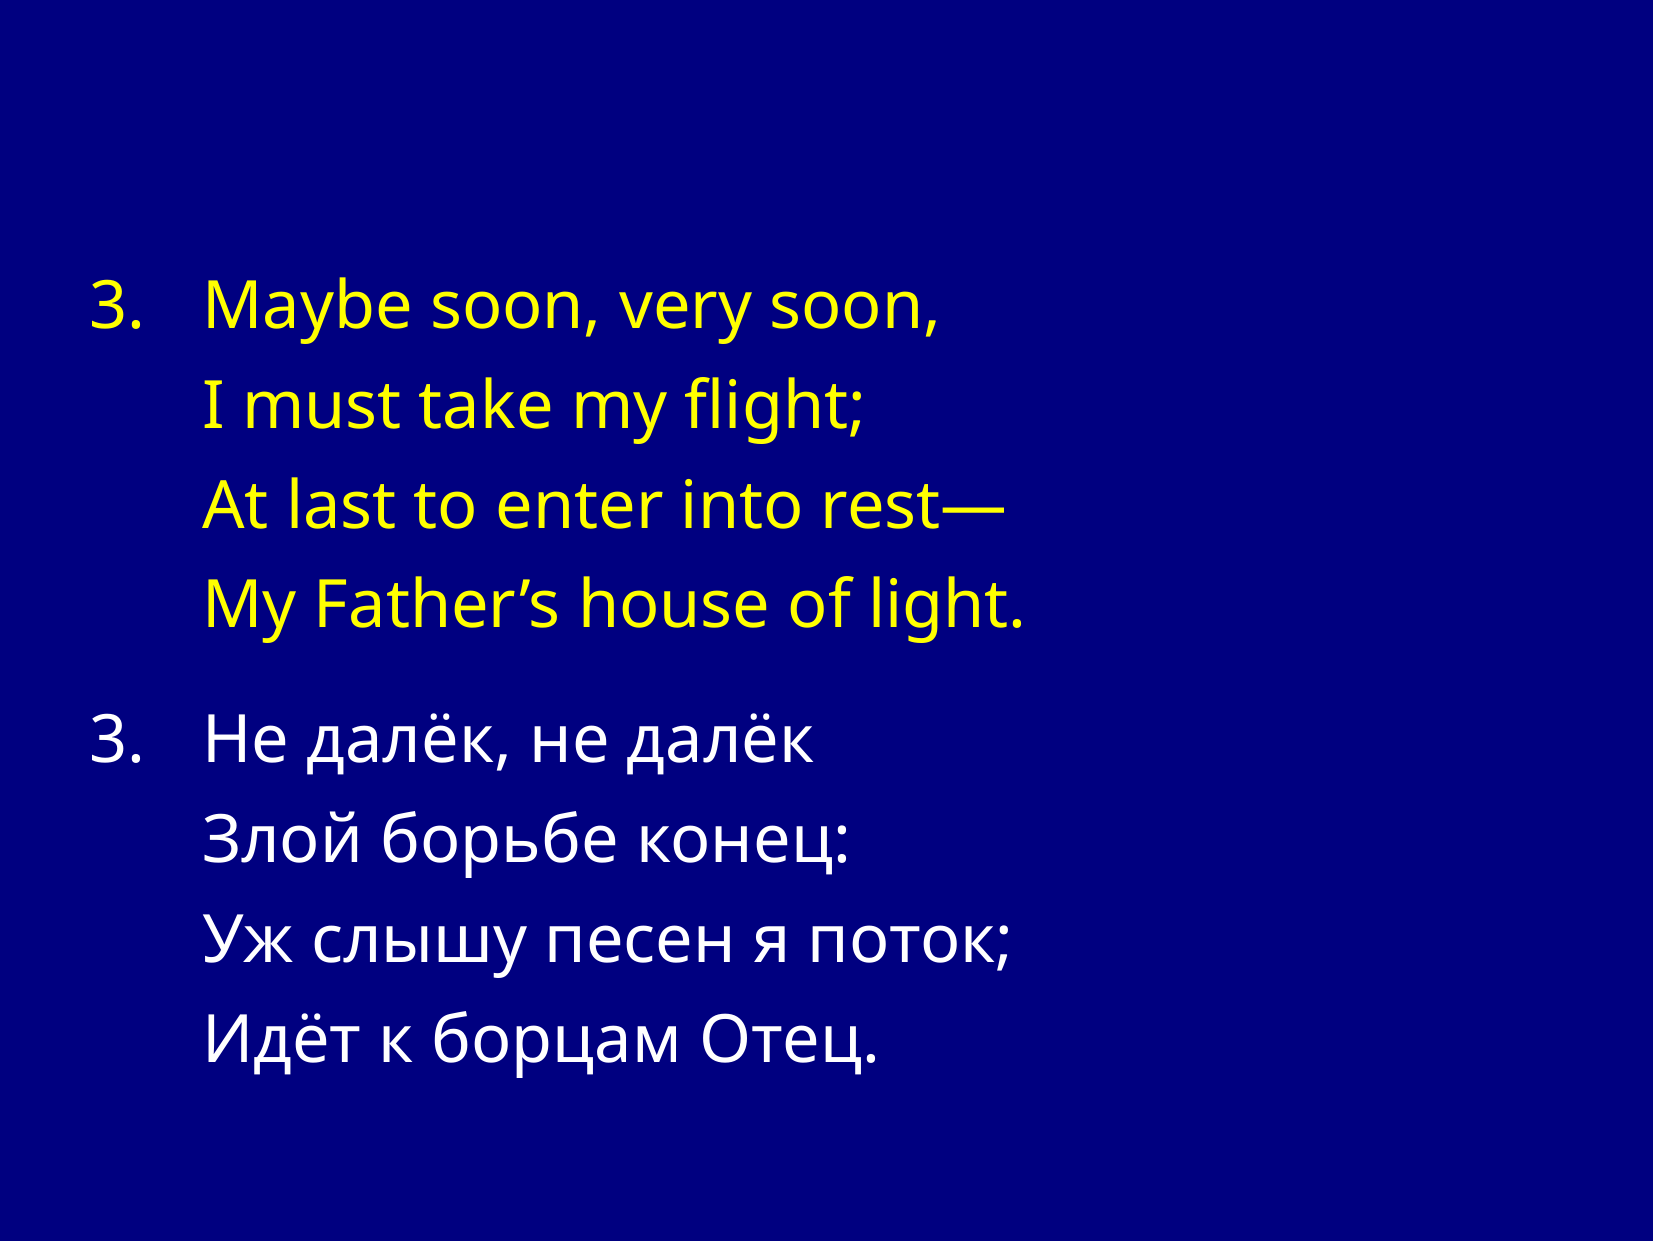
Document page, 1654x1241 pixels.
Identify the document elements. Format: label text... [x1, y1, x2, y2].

text_box 3. Не далёк, не далёк Злой борьбе конец: Уж слышу песен я поток; Идёт к борцам Отец. [75, 675, 1576, 1163]
text_box 3. Maybe soon, very soon, I must take my flight; At last to enter into rest— My Father’s house of light. [75, 150, 1576, 638]
